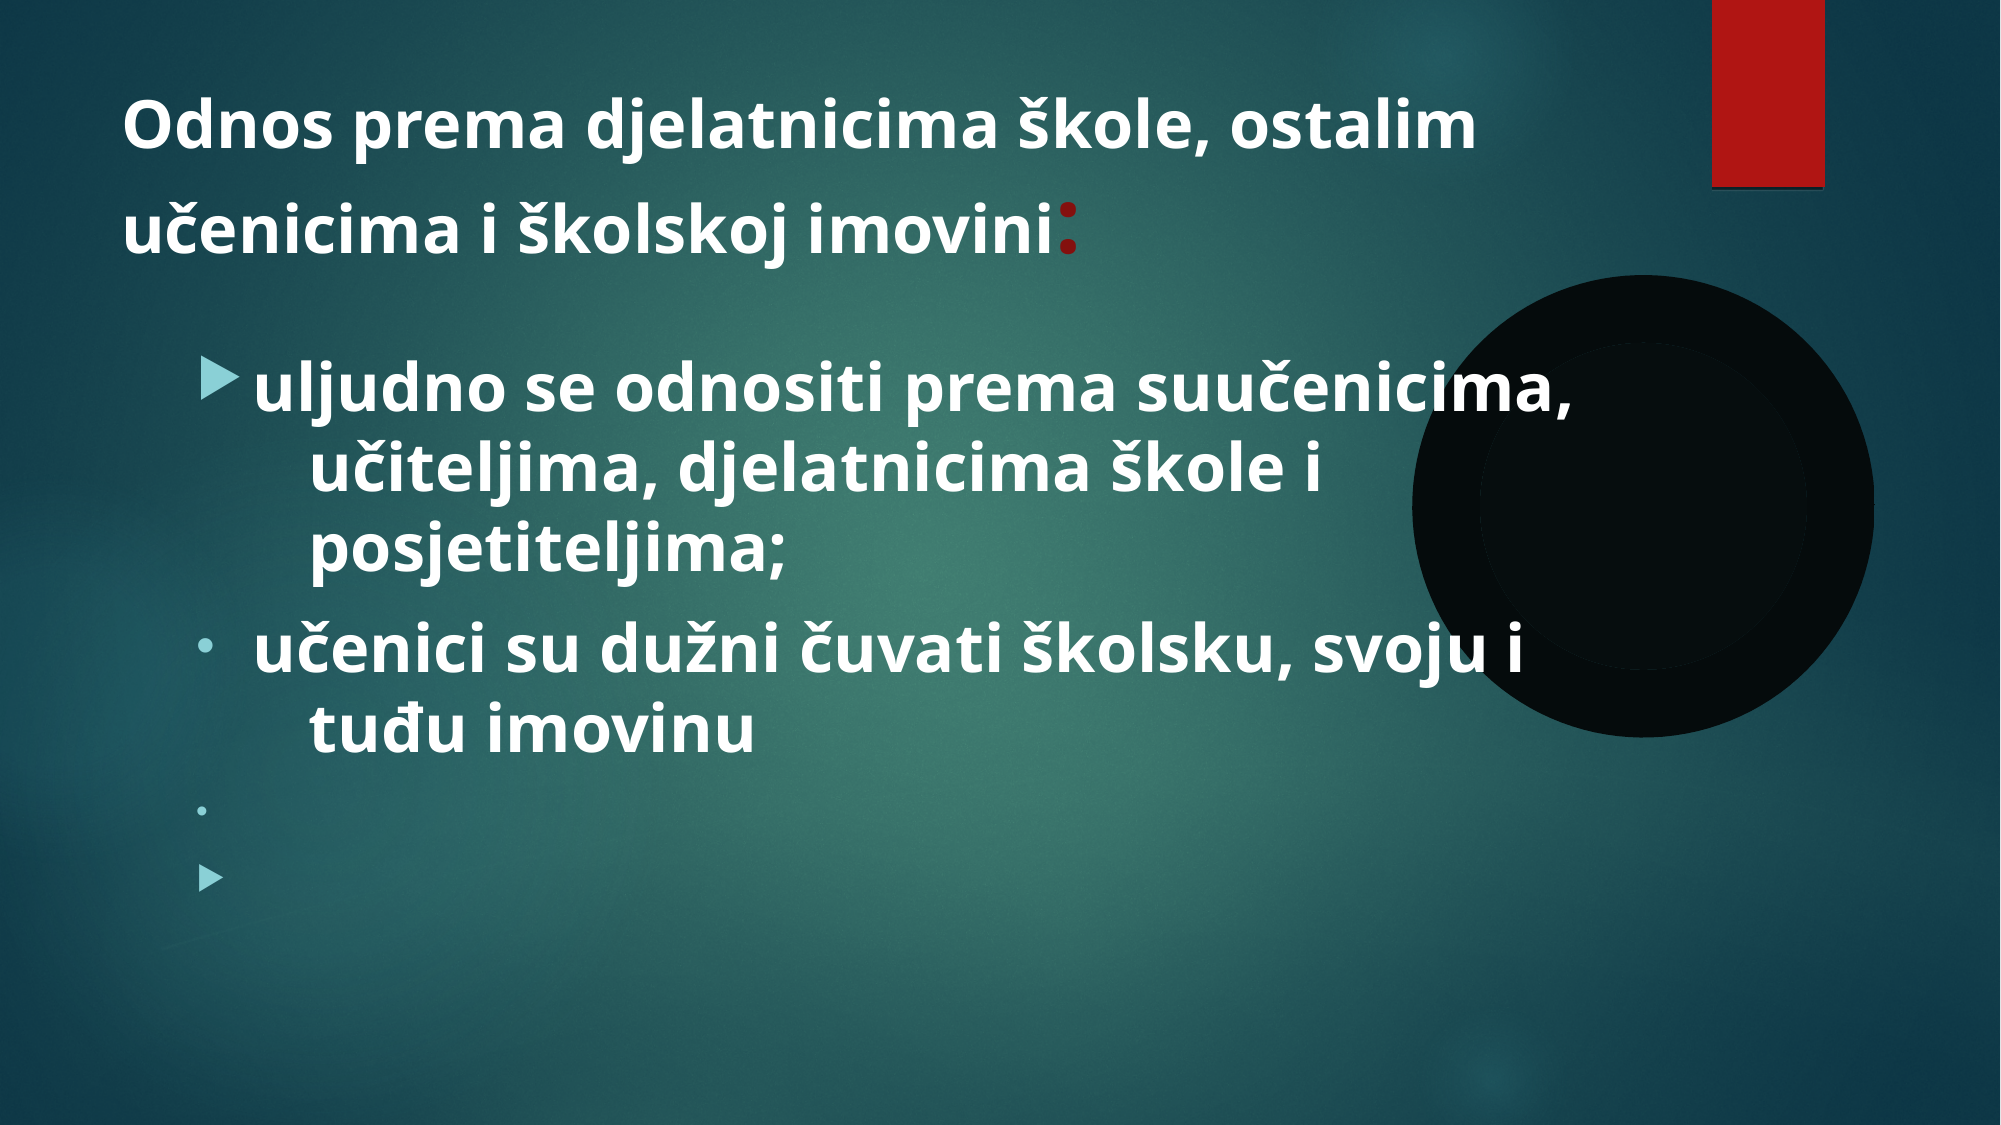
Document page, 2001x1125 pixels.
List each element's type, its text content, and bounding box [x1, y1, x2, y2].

list uljudno se odnositi prema suučenicima, učiteljima, djelatnicima škole i posjetiteljima; učenici su dužni čuvati školsku, svoju i tuđu imovinu [181, 336, 1649, 1026]
title Odnos prema djelatnicima škole, ostalim učenicima i školskoj imovini: [106, 74, 1649, 305]
